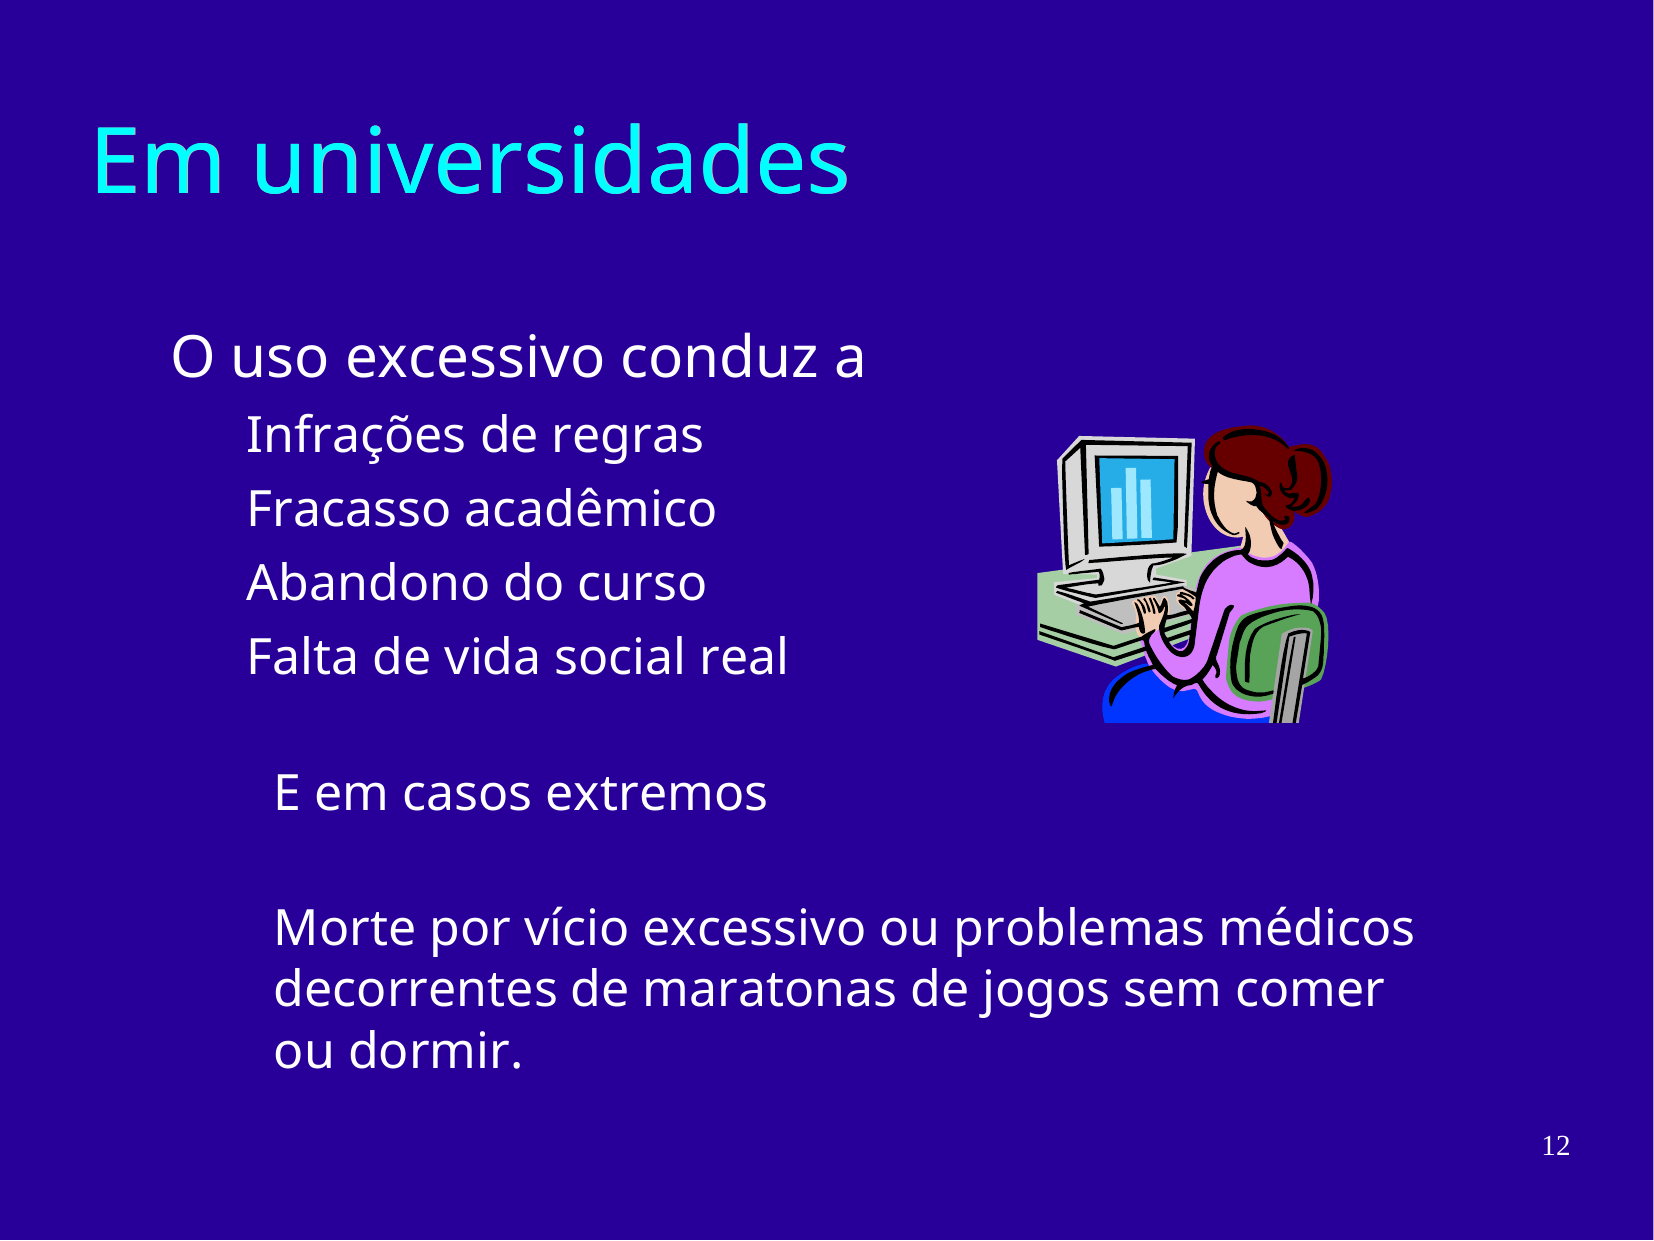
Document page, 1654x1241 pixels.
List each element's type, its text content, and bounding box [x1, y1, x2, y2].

list O uso excessivo conduz a Infrações de regras Fracasso acadêmico Abandono do curso Falta de vida social real E em casos extremos Morte por vício excessivo ou problemas médicos decorrentes de maratonas de jogos sem comer ou dormir. [137, 312, 1451, 1000]
picture [1037, 425, 1333, 726]
title Em universidades [75, 40, 1451, 276]
